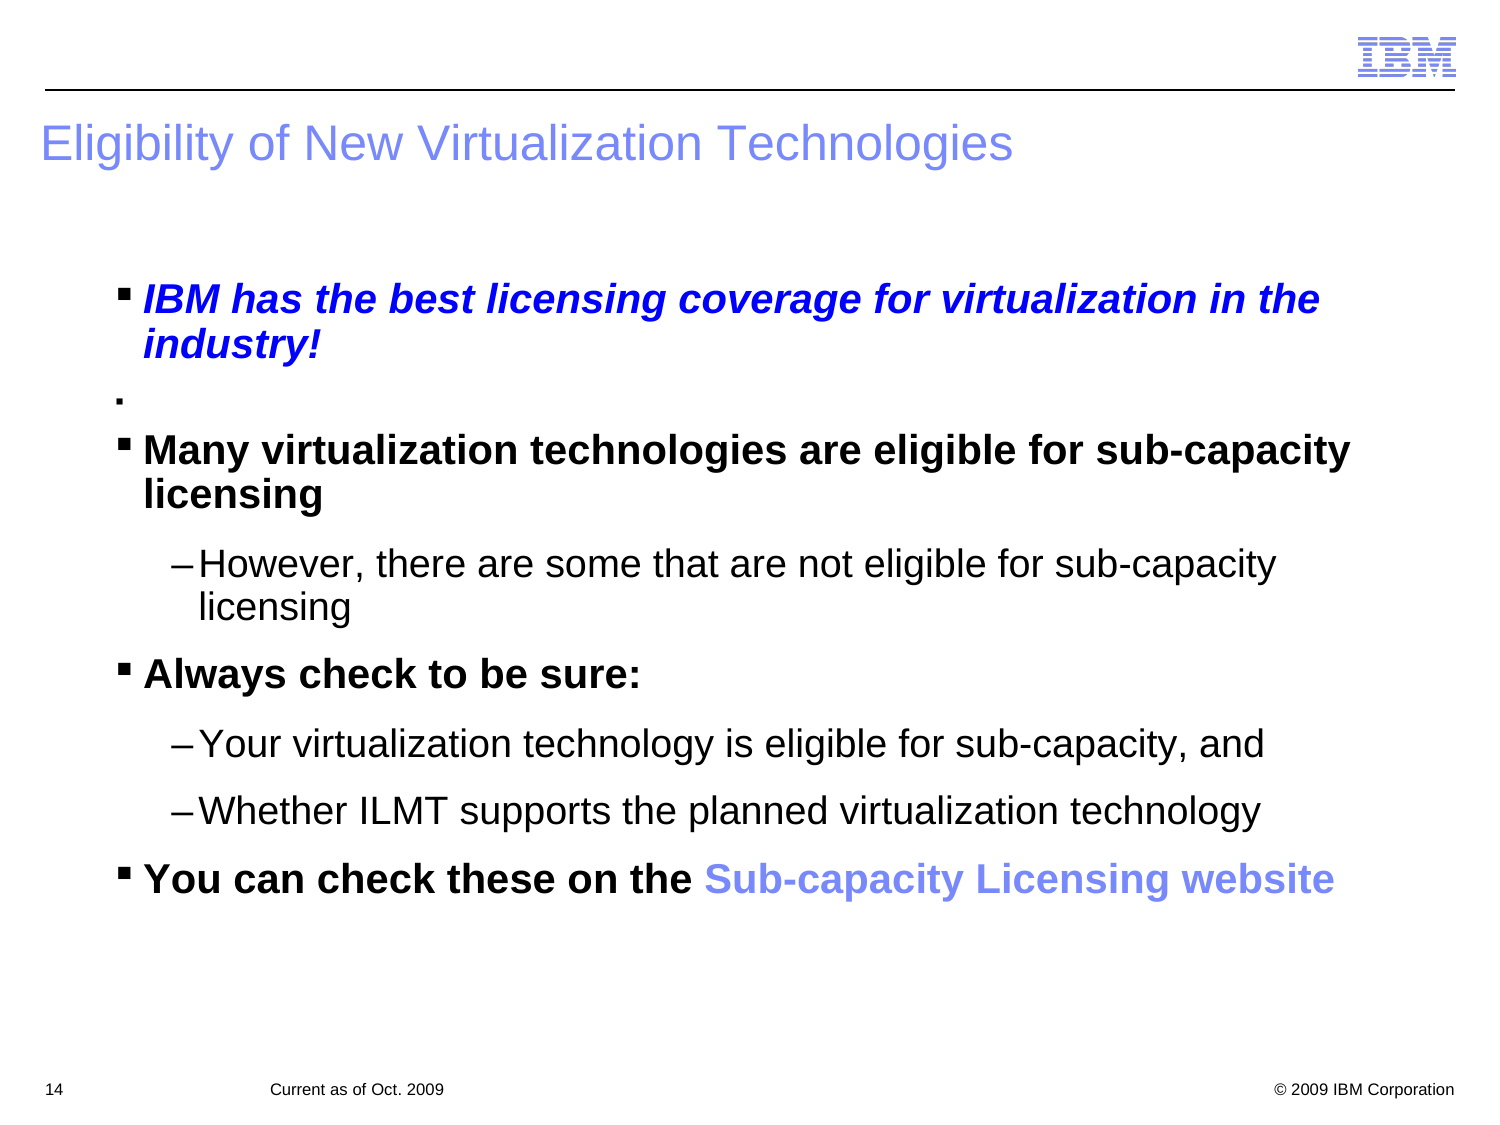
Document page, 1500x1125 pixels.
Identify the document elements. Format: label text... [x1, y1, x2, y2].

picture [1358, 37, 1456, 77]
title Eligibility of New Virtualization Technologies [25, 110, 1428, 193]
list IBM has the best licensing coverage for virtualization in the industry! Many virtualization technologies are eligible for sub-capacity licensing However, there are some that are not eligible for sub-capacity licensing Always check to be sure: Your virtualization technology is eligible for sub-capacity, and Whether ILMT supports the planned virtualization technology You can check these on the Sub-capacity Licensing website [99, 270, 1405, 1026]
